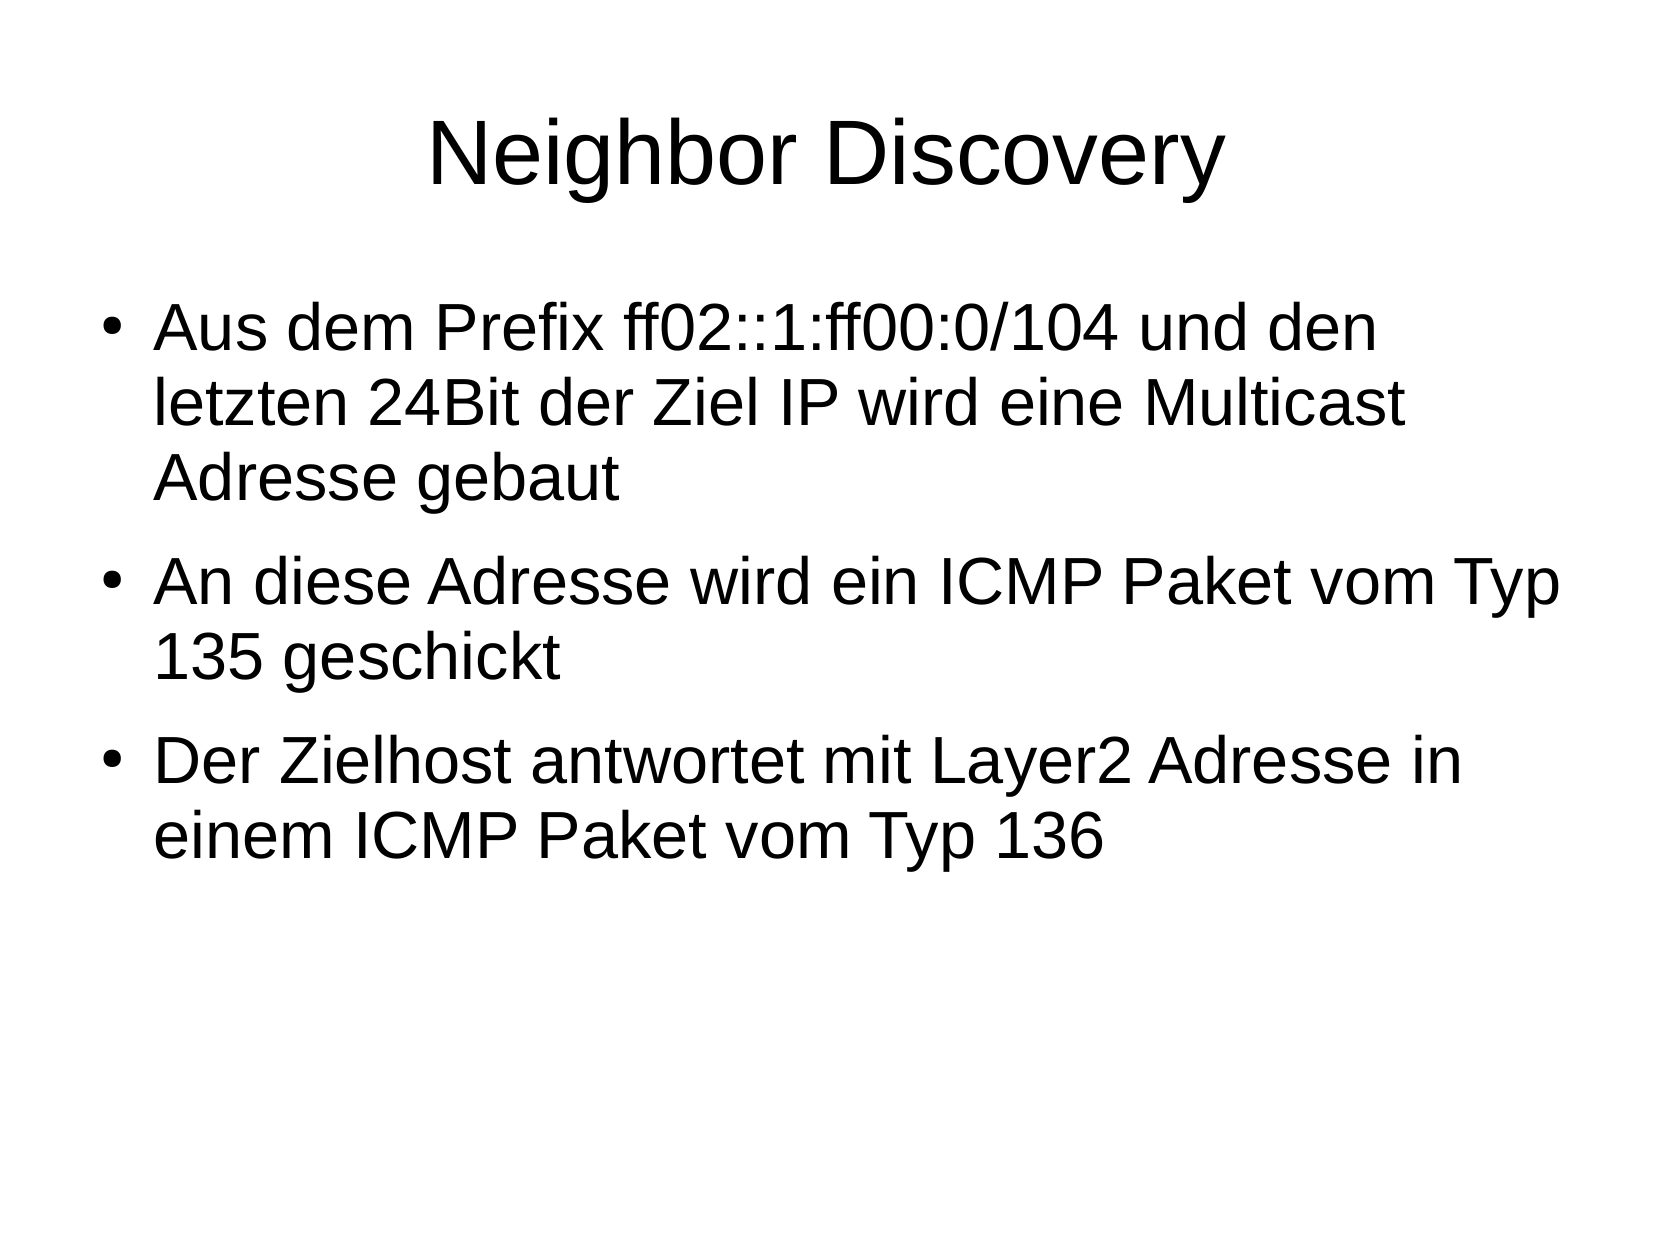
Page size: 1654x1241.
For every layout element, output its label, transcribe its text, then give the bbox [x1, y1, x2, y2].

title Neighbor Discovery [82, 49, 1571, 257]
list Aus dem Prefix ff02::1:ff00:0/104 und den letzten 24Bit der Ziel IP wird eine Multicast Adresse gebaut An diese Adresse wird ein ICMP Paket vom Typ 135 geschickt Der Zielhost antwortet mit Layer2 Adresse in einem ICMP Paket vom Typ 136 [82, 290, 1571, 1010]
